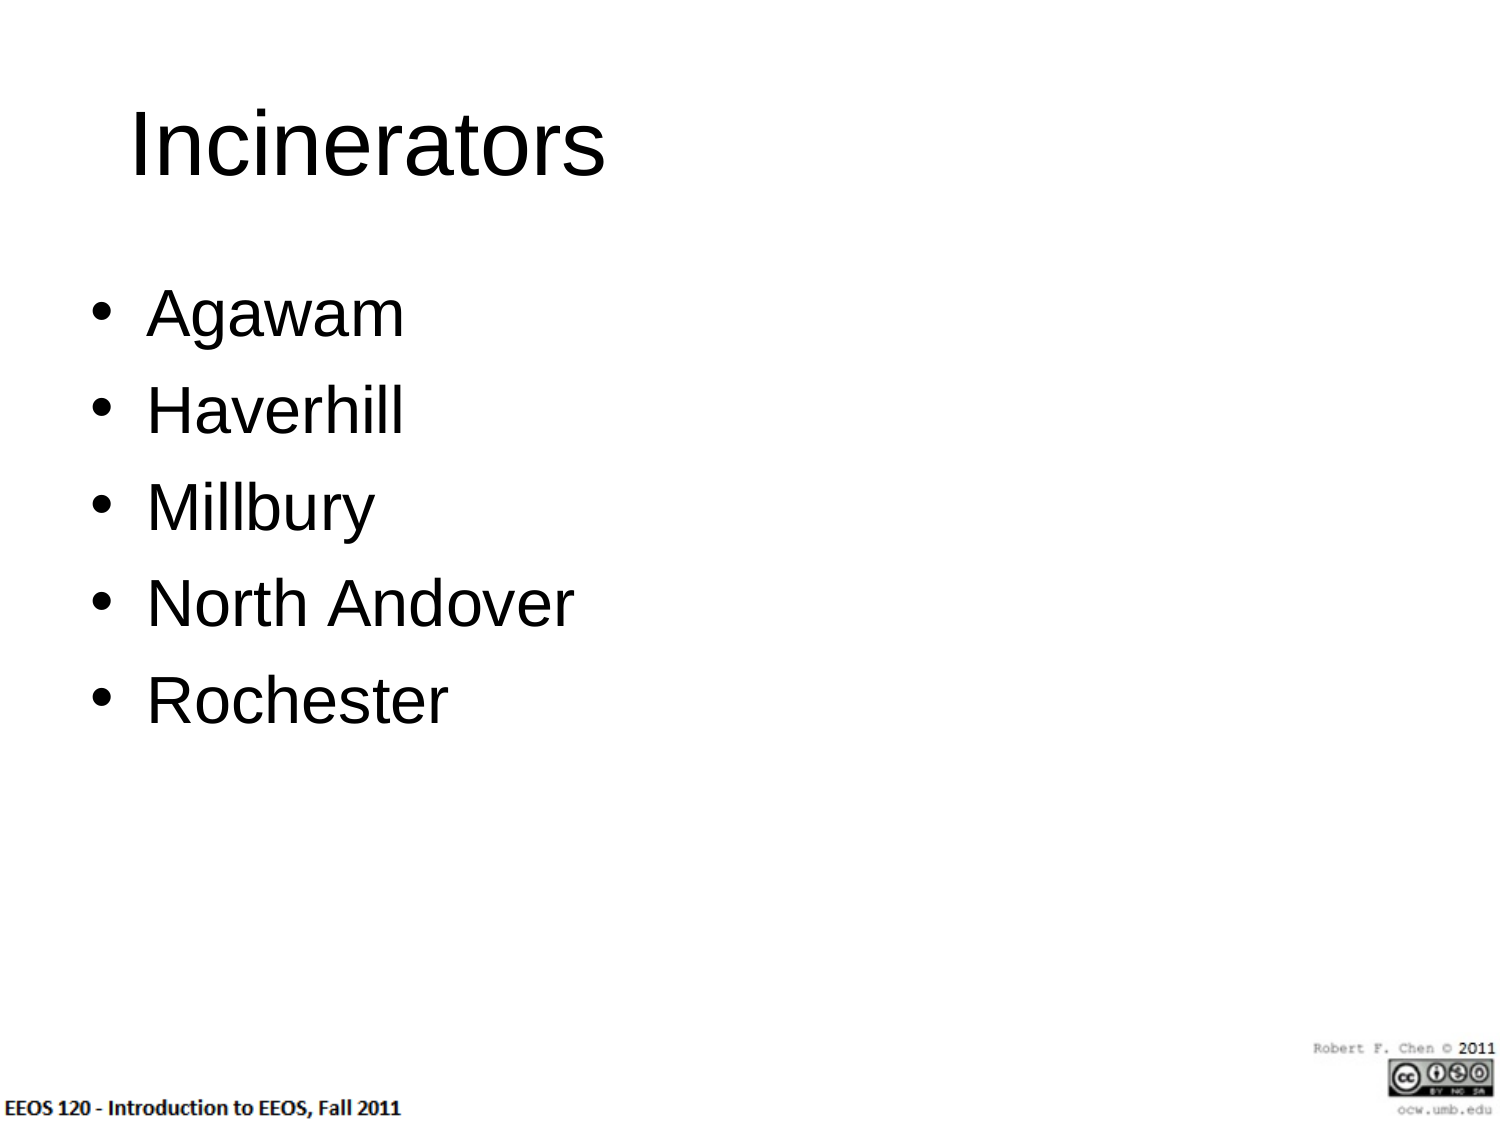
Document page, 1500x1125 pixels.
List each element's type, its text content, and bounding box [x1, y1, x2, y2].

title Incinerators [75, 45, 663, 233]
picture [0, 1090, 406, 1125]
picture [1306, 1032, 1500, 1125]
list Agawam Haverhill Millbury North Andover Rochester [75, 262, 663, 1006]
